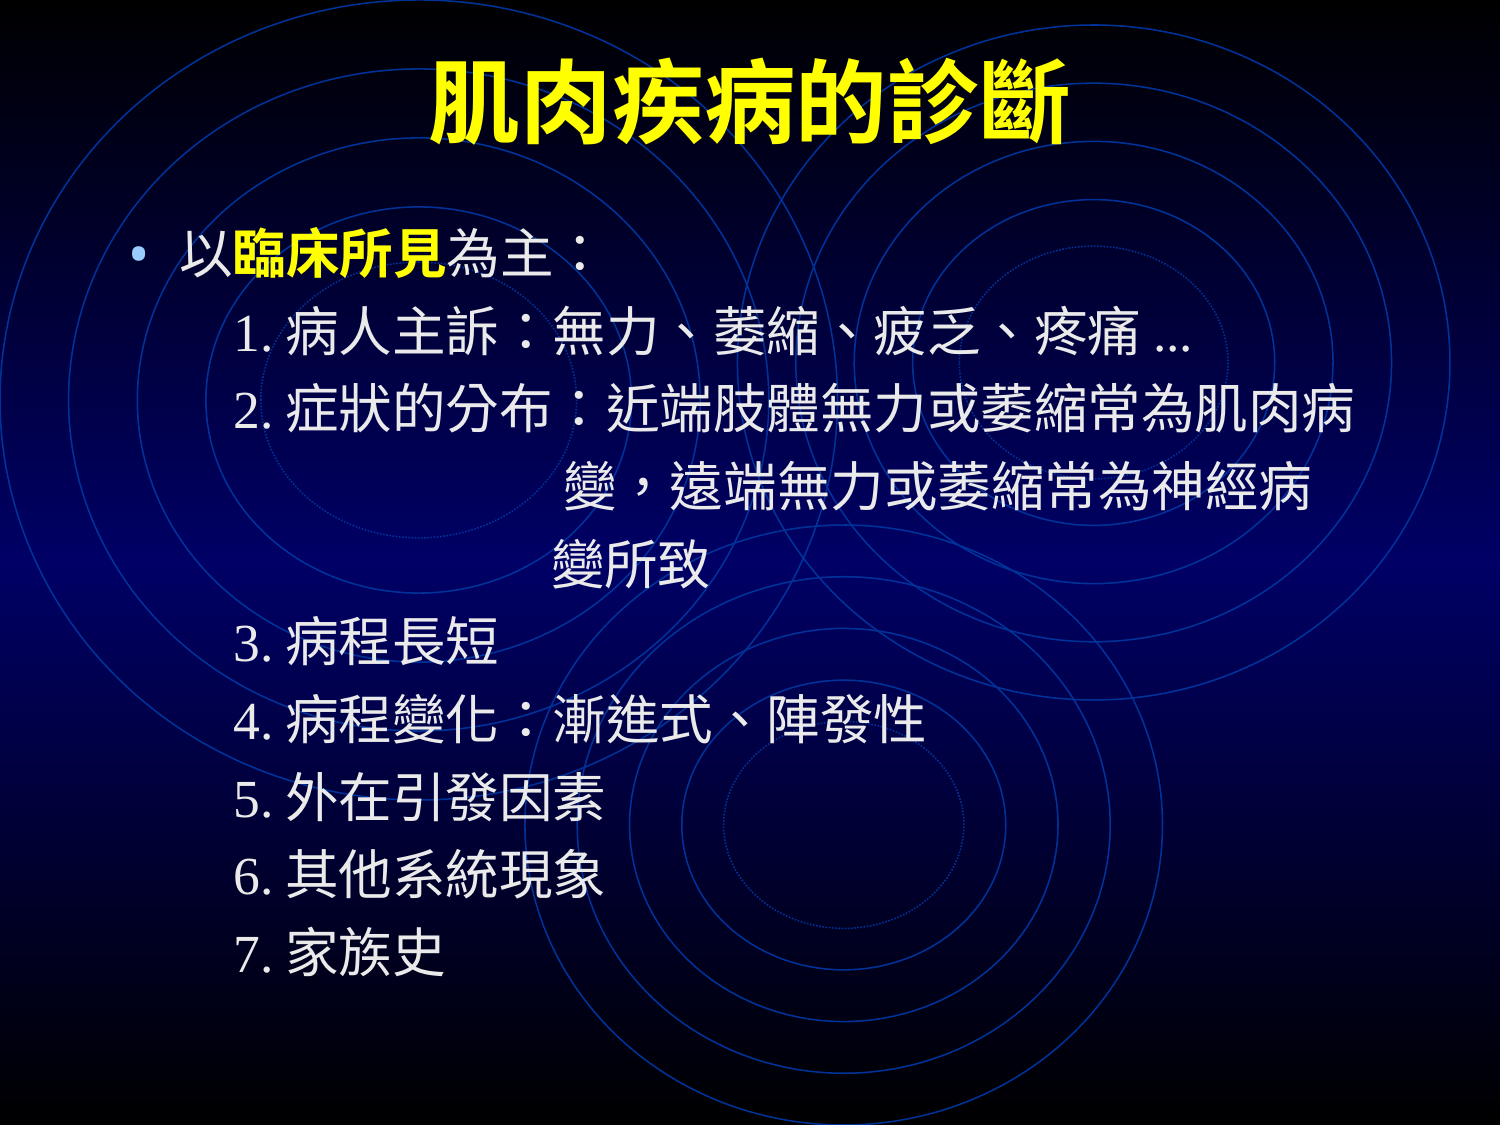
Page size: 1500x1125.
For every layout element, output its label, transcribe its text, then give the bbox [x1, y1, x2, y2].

title 肌肉疾病的診斷 [112, 37, 1388, 163]
list 以臨床所見為主： 1.病人主訴：無力、萎縮、疲乏、疼痛... 2.症狀的分布：近端肢體無力或萎縮常為肌肉病 變，遠端無力或萎縮常為神經病 變所致 3.病程長短 4.病程變化：漸進式、陣發性 5.外在引發因素 6.其他系統現象 7.家族史 [112, 212, 1438, 1000]
